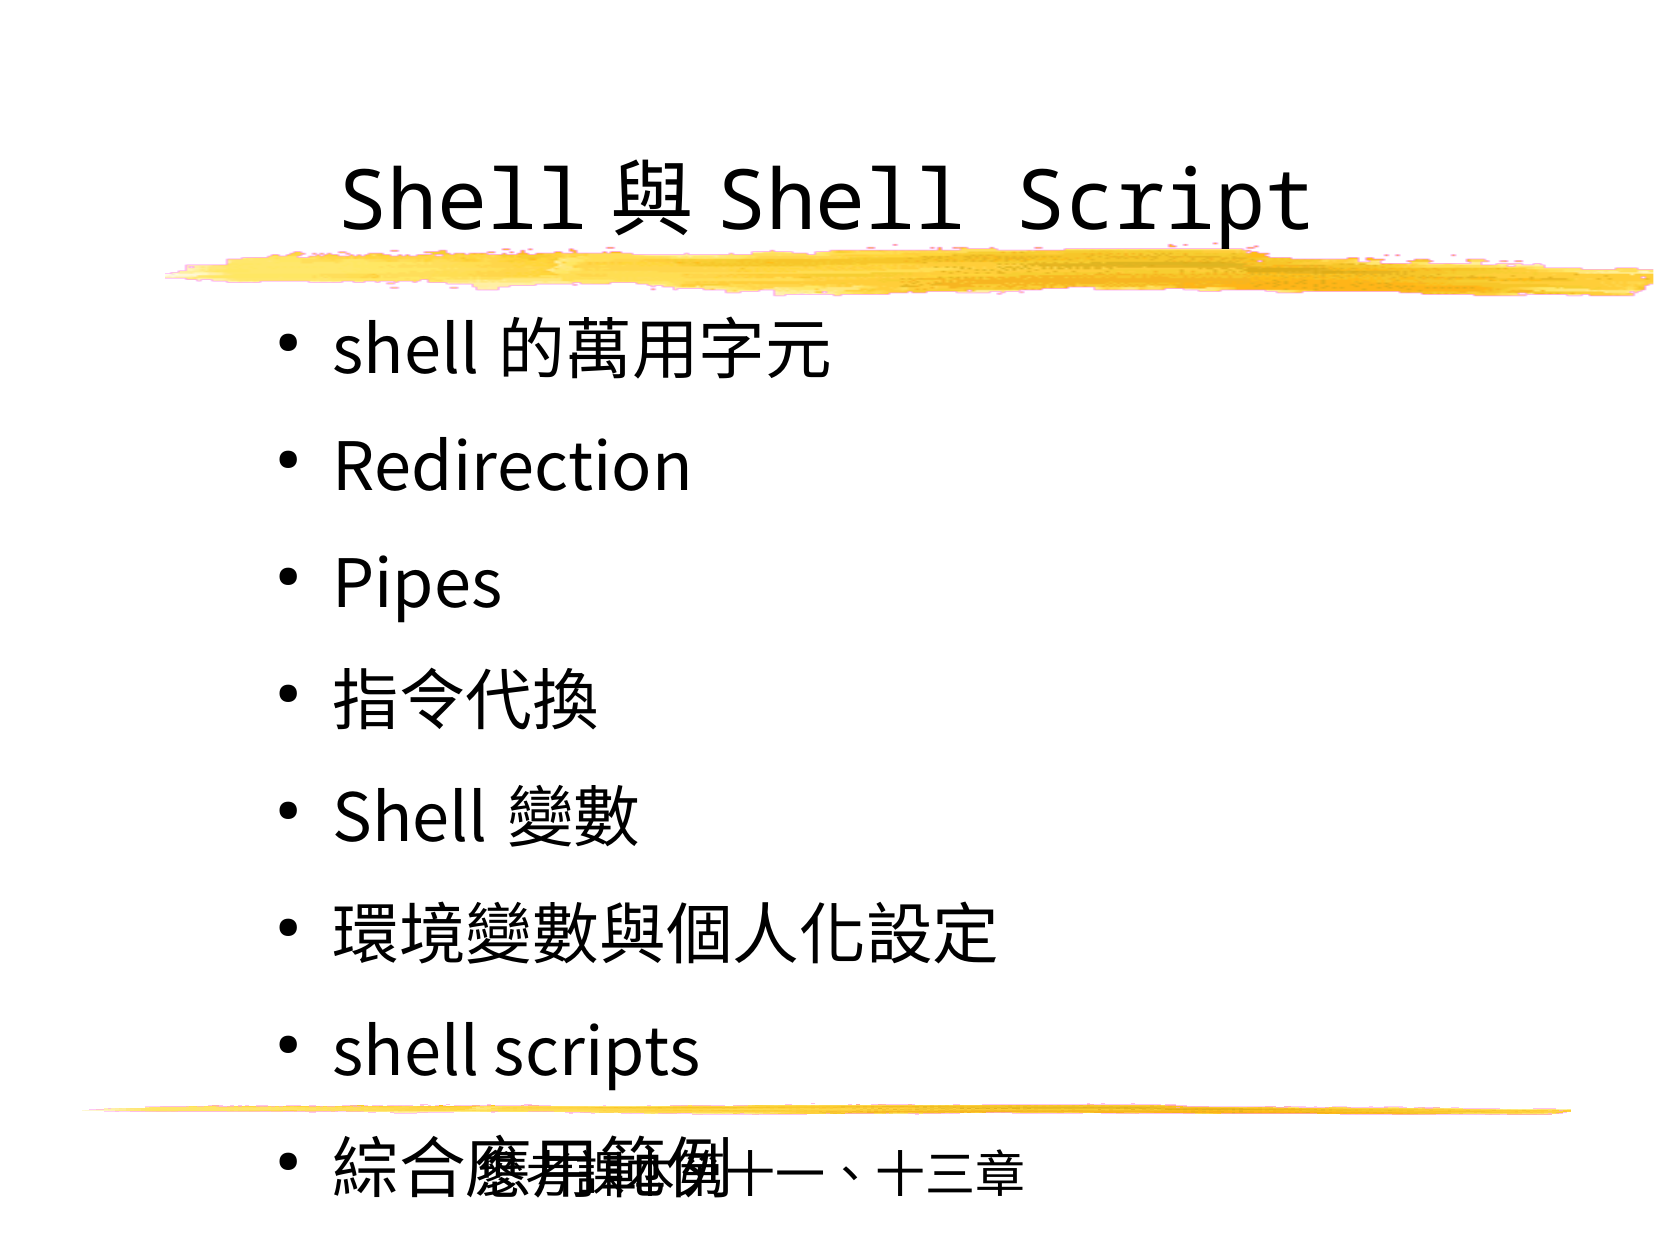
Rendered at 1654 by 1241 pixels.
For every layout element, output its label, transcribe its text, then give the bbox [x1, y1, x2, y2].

title Shell與Shell Script [124, 55, 1530, 262]
text_box 參考課本第十一、十三章 [475, 1129, 1415, 1193]
picture [165, 237, 1654, 308]
picture [1489, 1102, 1571, 1117]
list shell的萬用字元 Redirection Pipes 指令代換 Shell變數 環境變數與個人化設定 shell scripts 綜合應用範例 [261, 282, 1489, 1223]
picture [82, 1102, 261, 1117]
